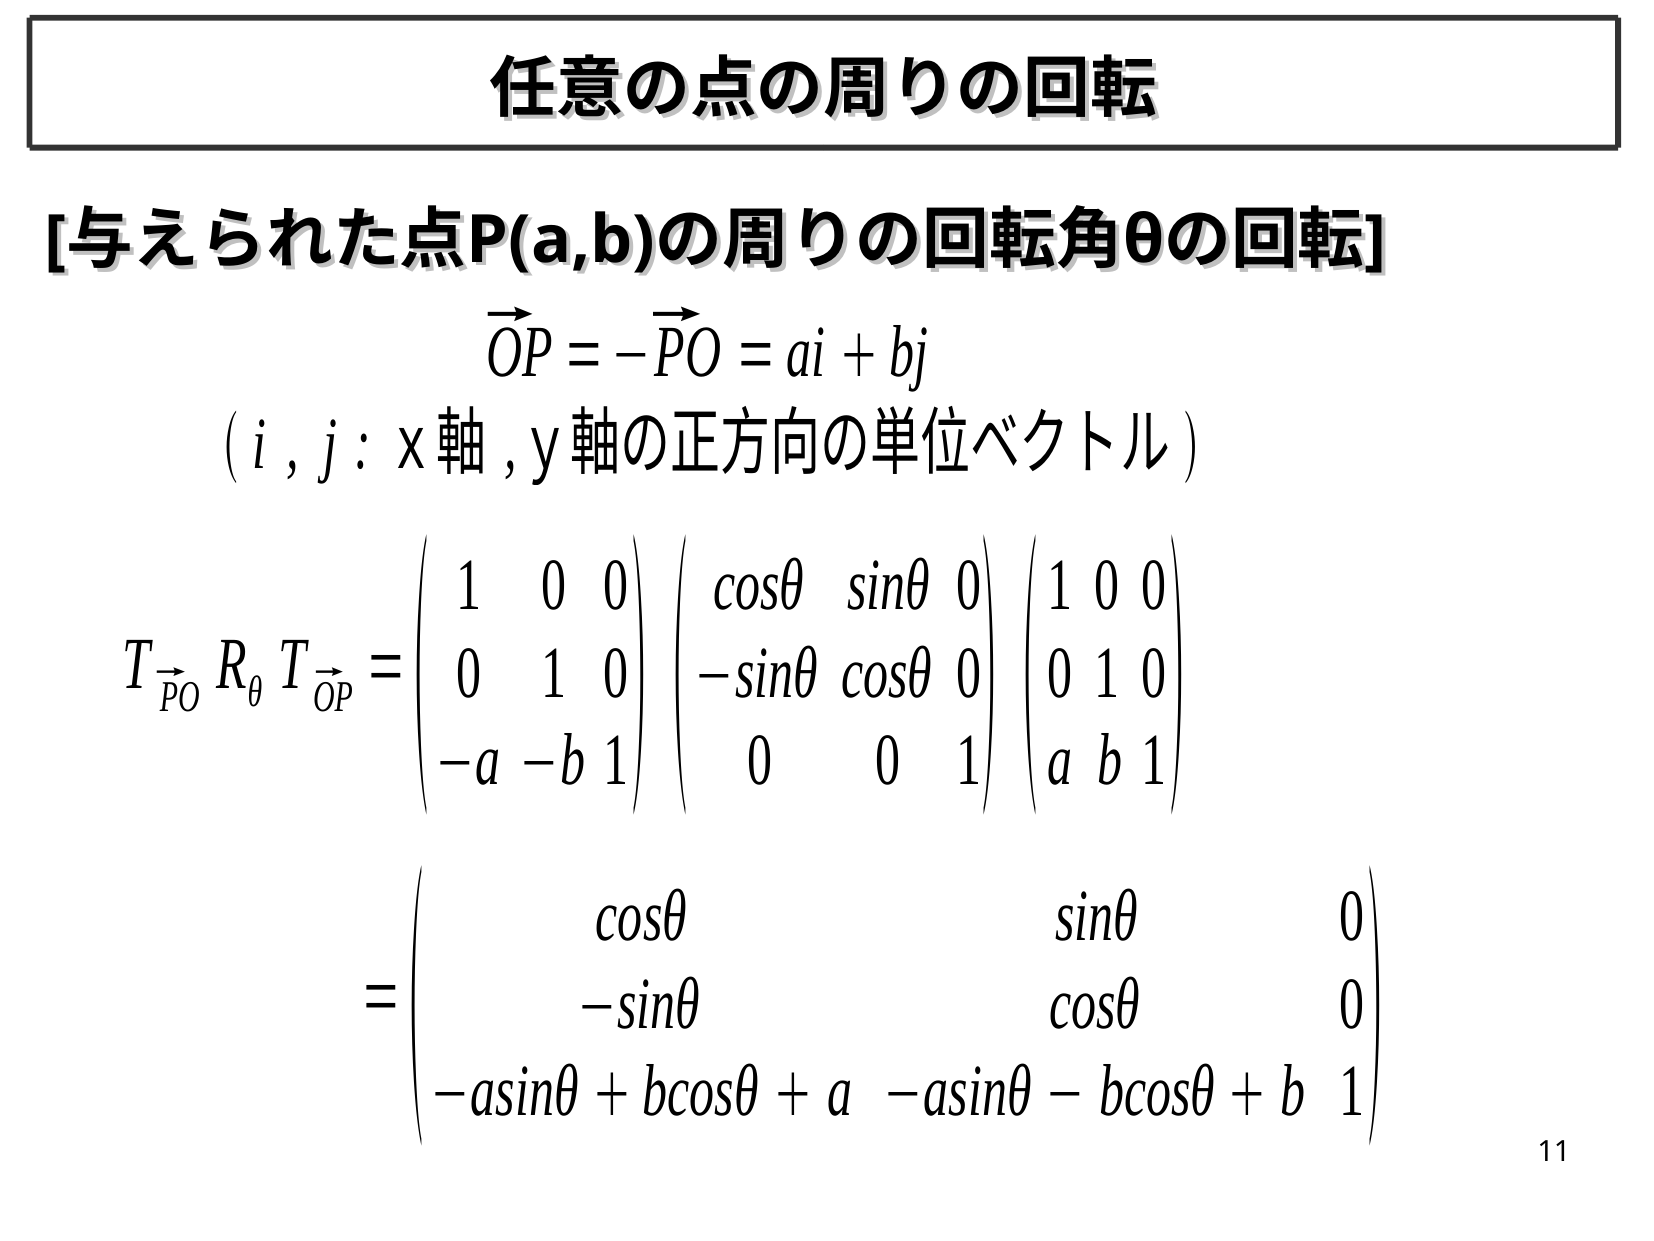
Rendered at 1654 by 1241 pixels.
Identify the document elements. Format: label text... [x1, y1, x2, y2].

text_box [与えられた点P(a,b)の周りの回転角θの回転] [29, 177, 1441, 266]
chart [100, 531, 1202, 818]
text_box 任意の点の周りの回転 [29, 17, 1619, 148]
chart [211, 303, 1211, 485]
chart [342, 862, 1401, 1149]
